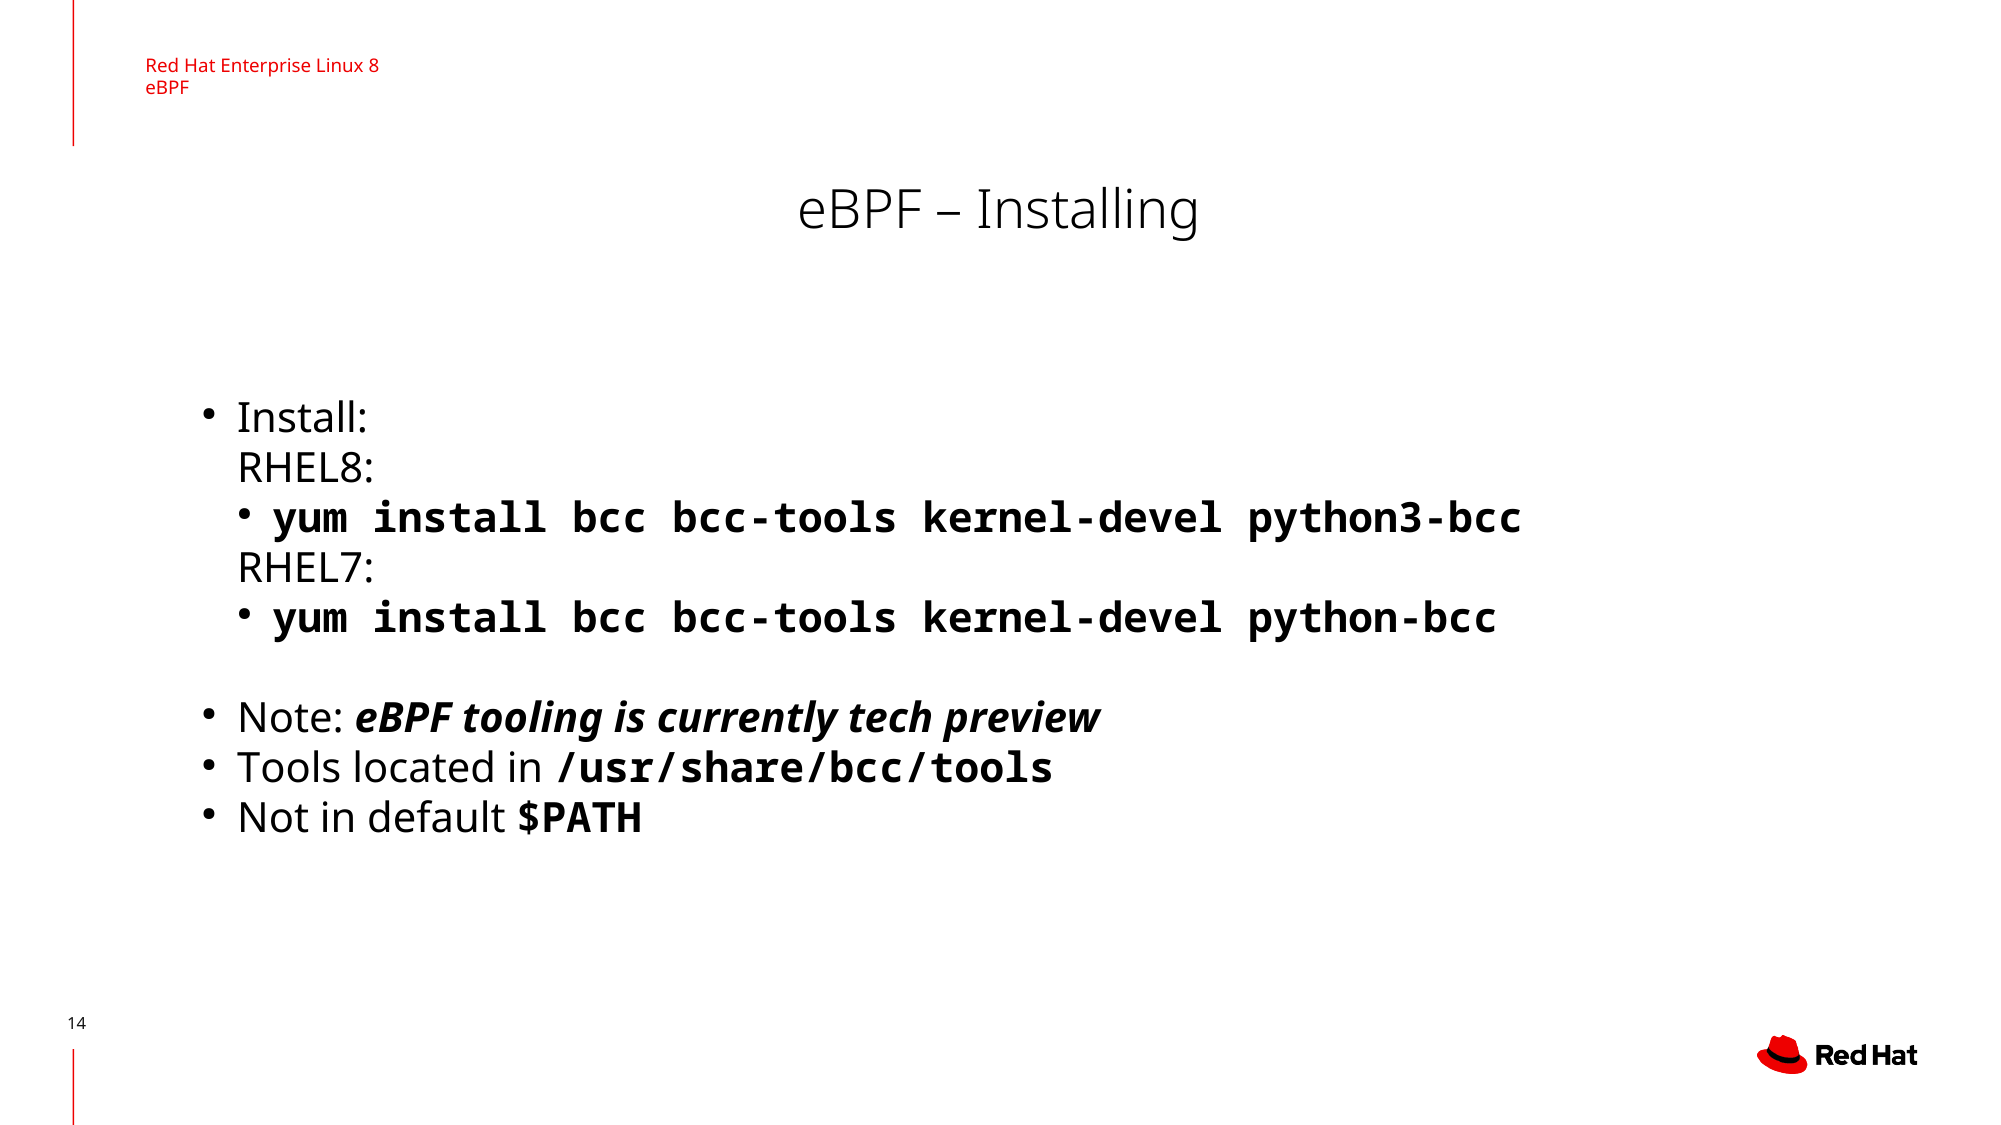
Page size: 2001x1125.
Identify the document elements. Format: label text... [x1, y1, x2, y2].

subtitle Red Hat Enterprise Linux 8 eBPF [73, 9, 918, 143]
title eBPF – Installing [287, 155, 1713, 315]
text_box Install: RHEL8: yum install bcc bcc-tools kernel-devel python3-bcc RHEL7: yum install bcc bcc-tools kernel-devel python-bcc Note: eBPF tooling is currently tech preview Tools located in /usr/share/bcc/tools Not in default $PATH [186, 382, 1542, 981]
picture [1757, 1035, 1918, 1074]
